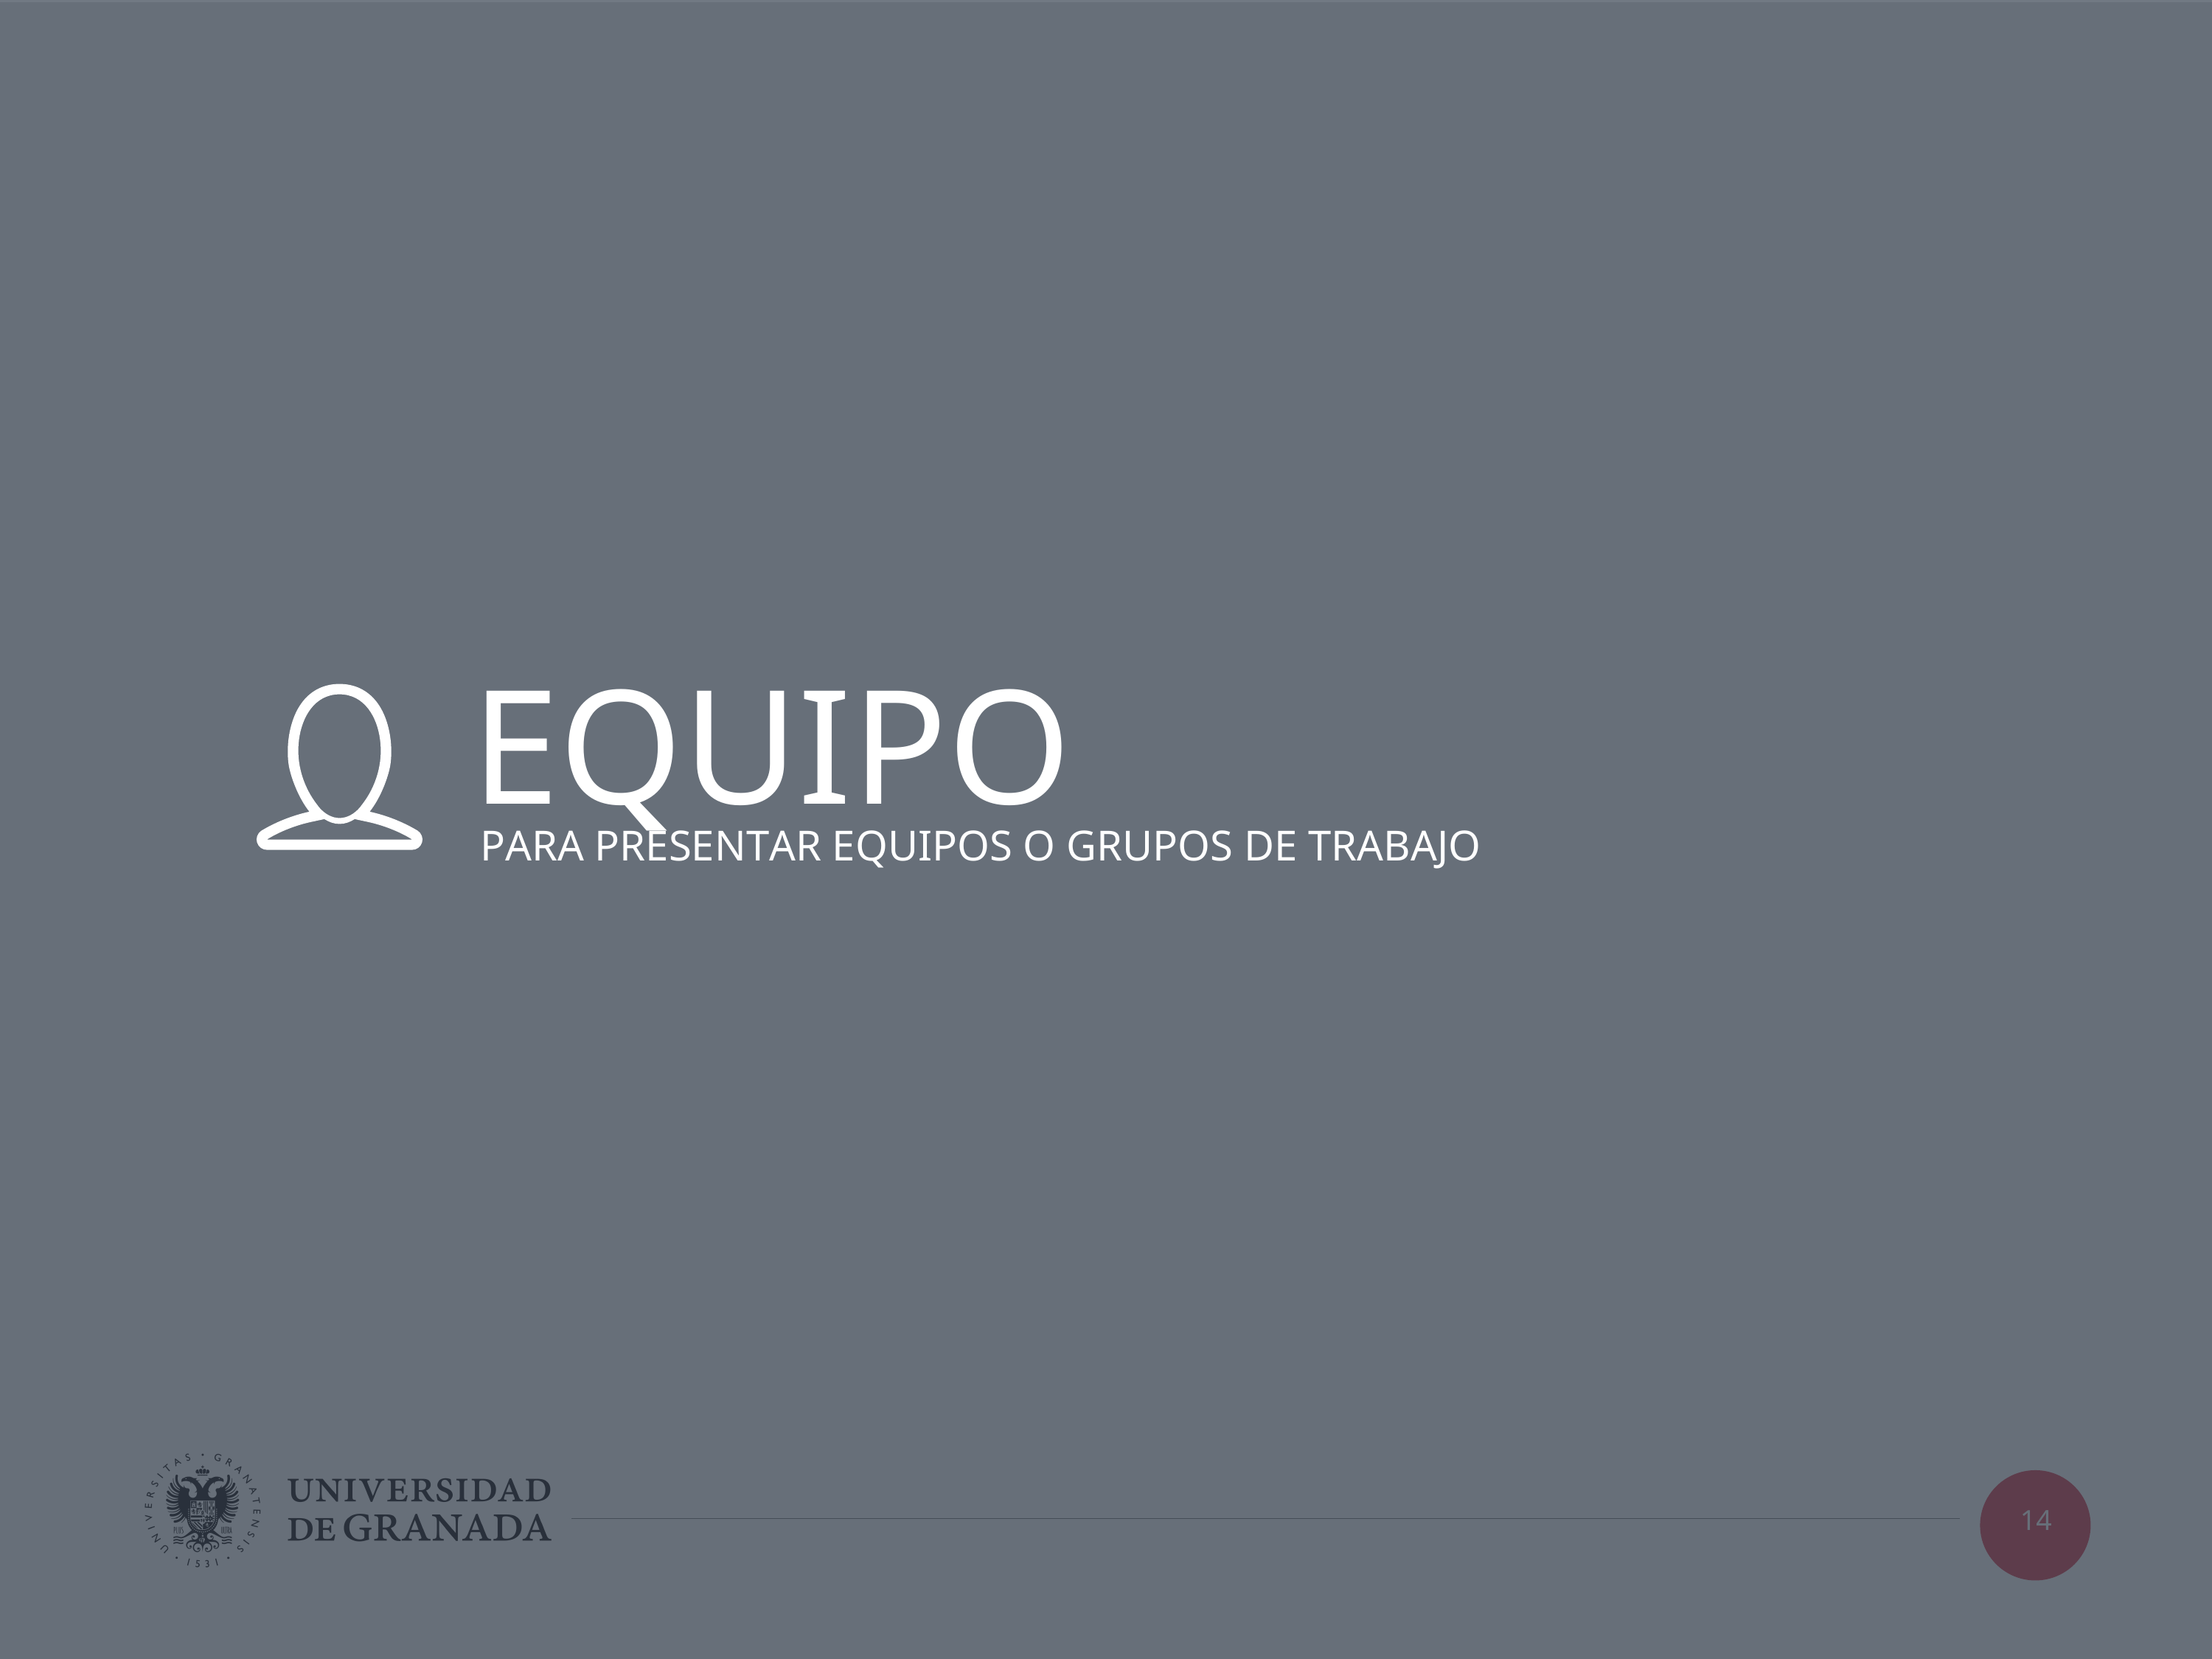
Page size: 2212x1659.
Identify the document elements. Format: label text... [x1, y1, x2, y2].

text_box [0, 0, 2212, 1659]
text_box EQUIPO [460, 640, 2143, 842]
text_box EQUIPO [583, 701, 658, 793]
text_box PARA PRESENTAR EQUIPOS O GRUPOS DE TRABAJO [469, 813, 2152, 875]
